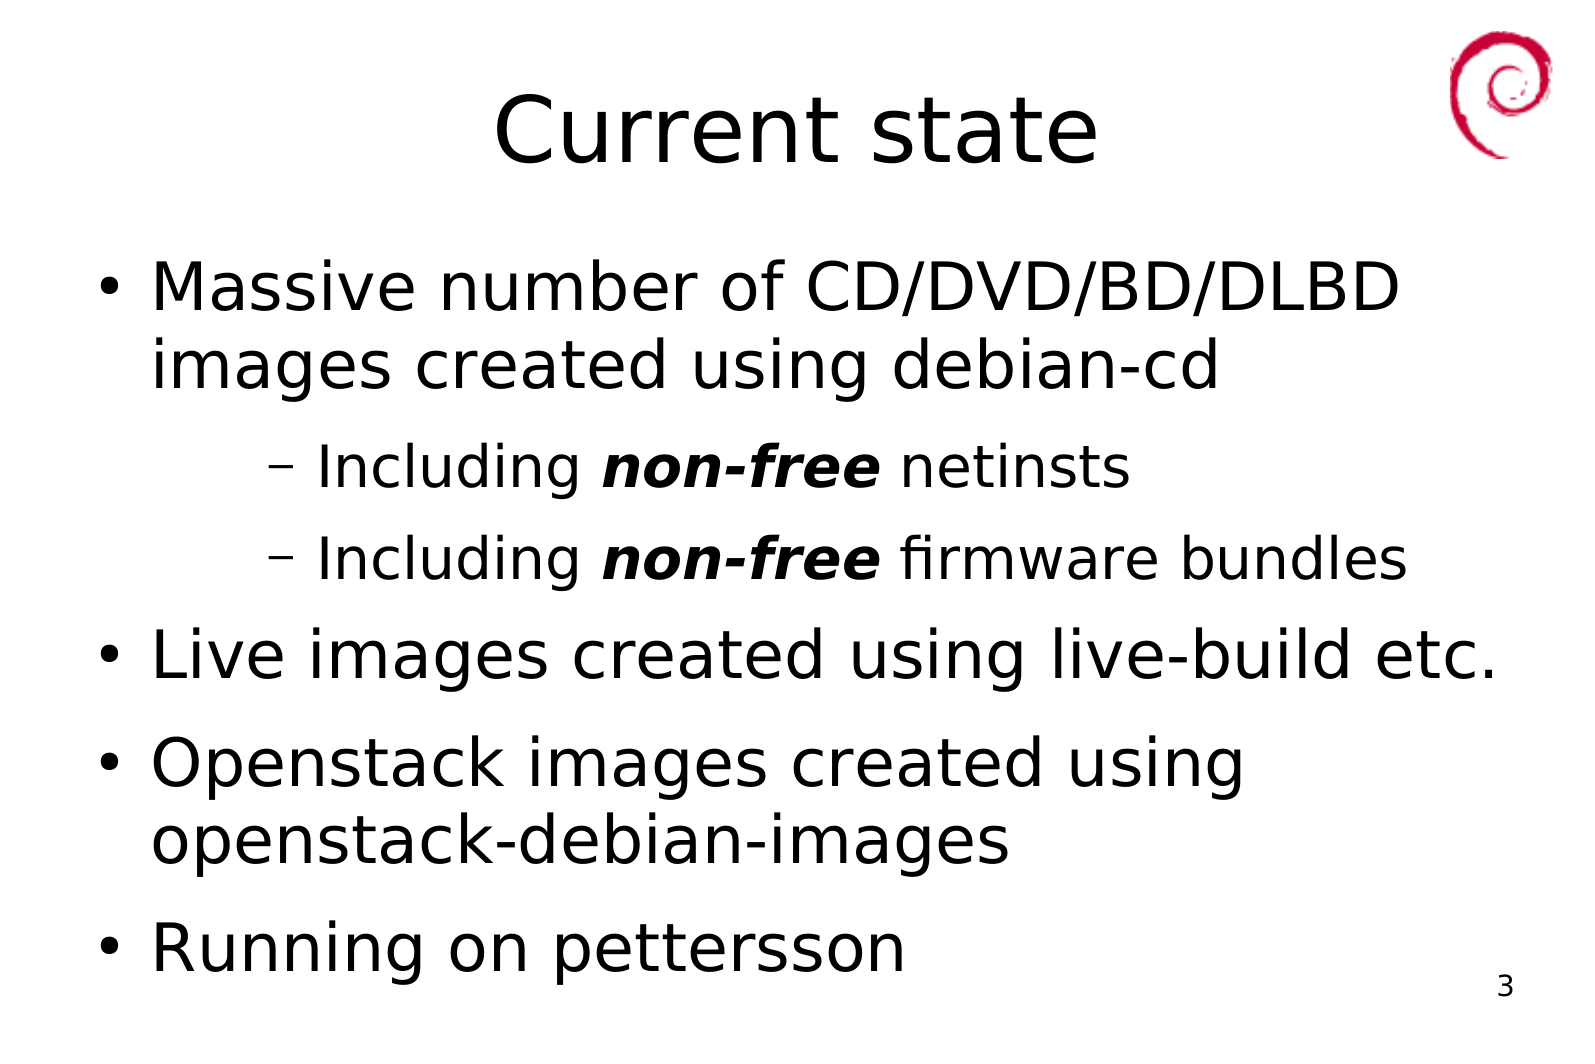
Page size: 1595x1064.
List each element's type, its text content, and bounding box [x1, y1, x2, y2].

picture [1450, 31, 1555, 159]
list Massive number of CD/DVD/BD/DLBD images created using debian-cd Including non-free netinsts Including non-free firmware bundles Live images created using live-build etc. Openstack images created using openstack-debian-images Running on pettersson [79, 248, 1515, 987]
title Current state [79, 49, 1515, 213]
